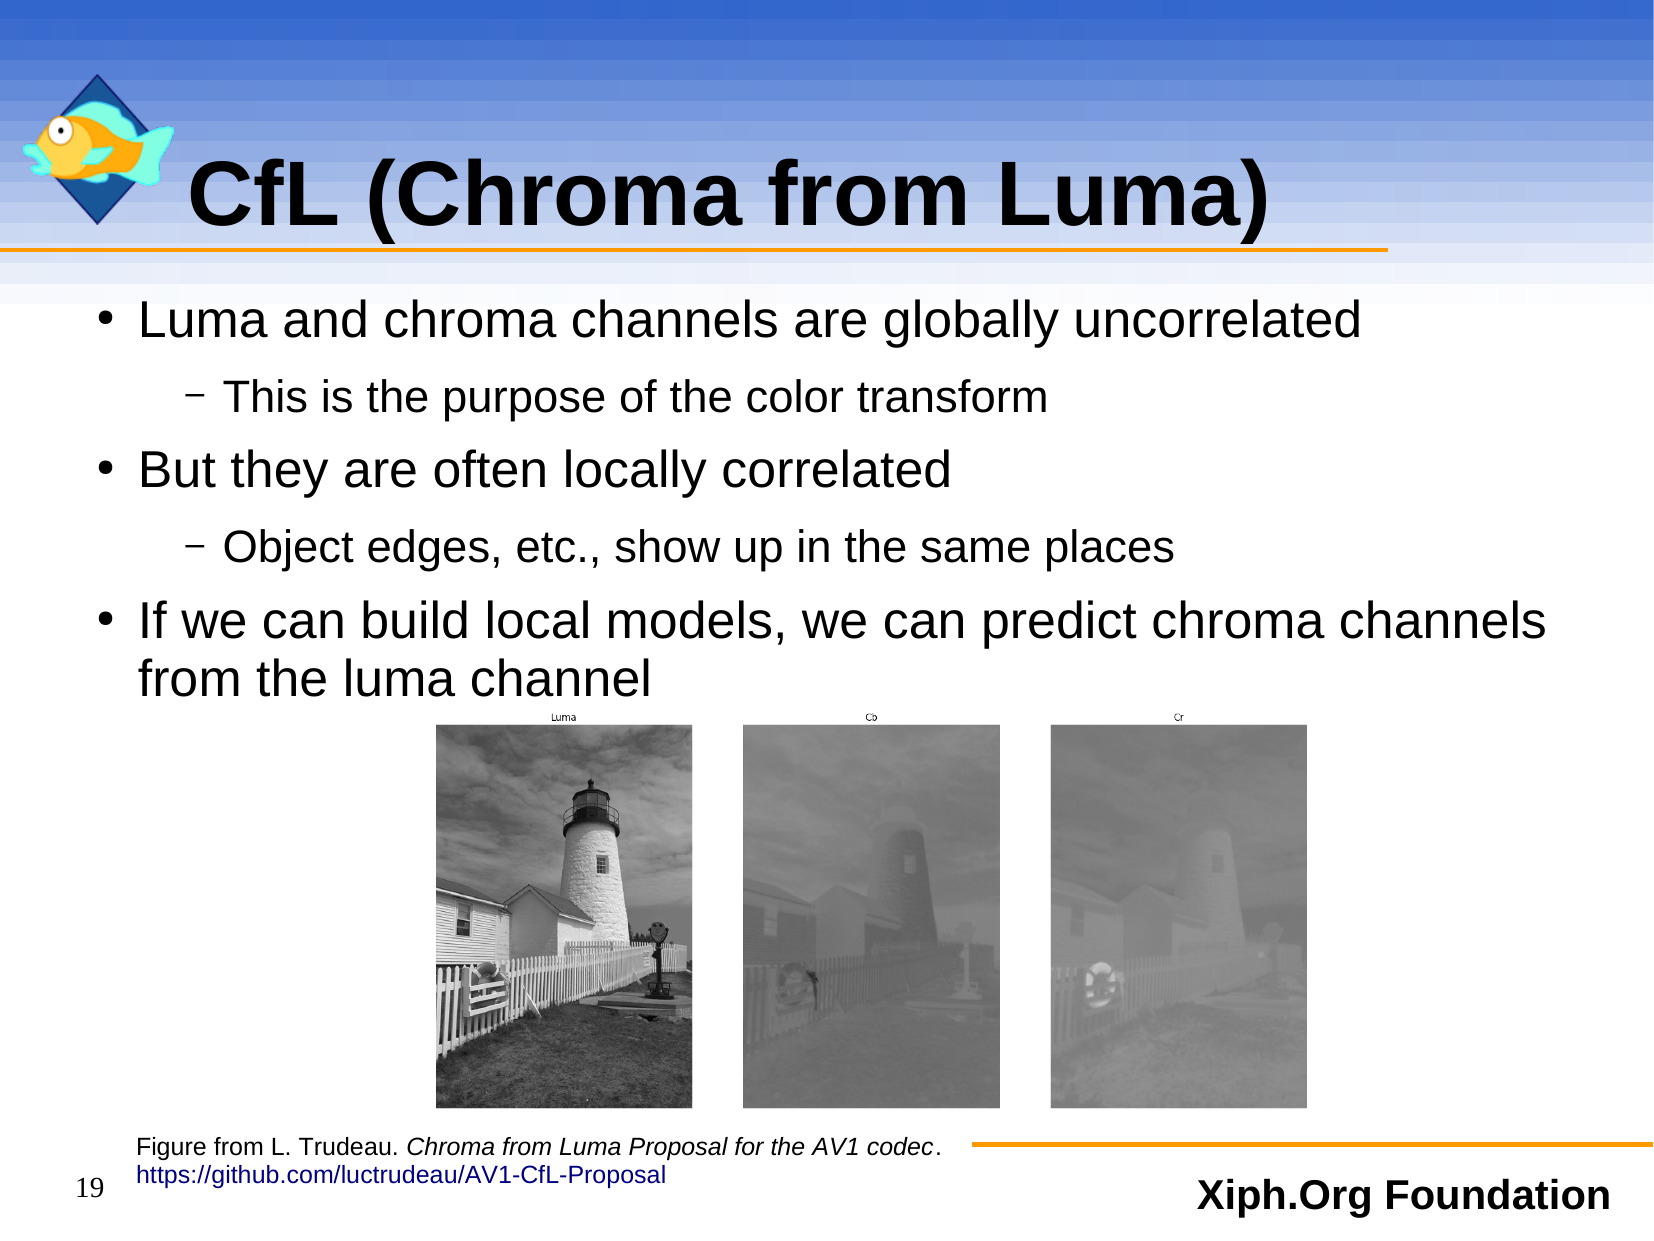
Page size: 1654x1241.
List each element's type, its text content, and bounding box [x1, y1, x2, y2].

picture [0, 0, 1654, 1241]
list Luma and chroma channels are globally uncorrelated This is the purpose of the color transform But they are often locally correlated Object edges, etc., show up in the same places If we can build local models, we can predict chroma channels from the luma channel [82, 290, 1571, 713]
list Figure from L. Trudeau. Chroma from Luma Proposal for the AV1 codec. https://github.com/luctrudeau/AV1-CfL-Proposal [65, 1132, 958, 1205]
title CfL (Chroma from Luma) [187, 37, 1571, 245]
